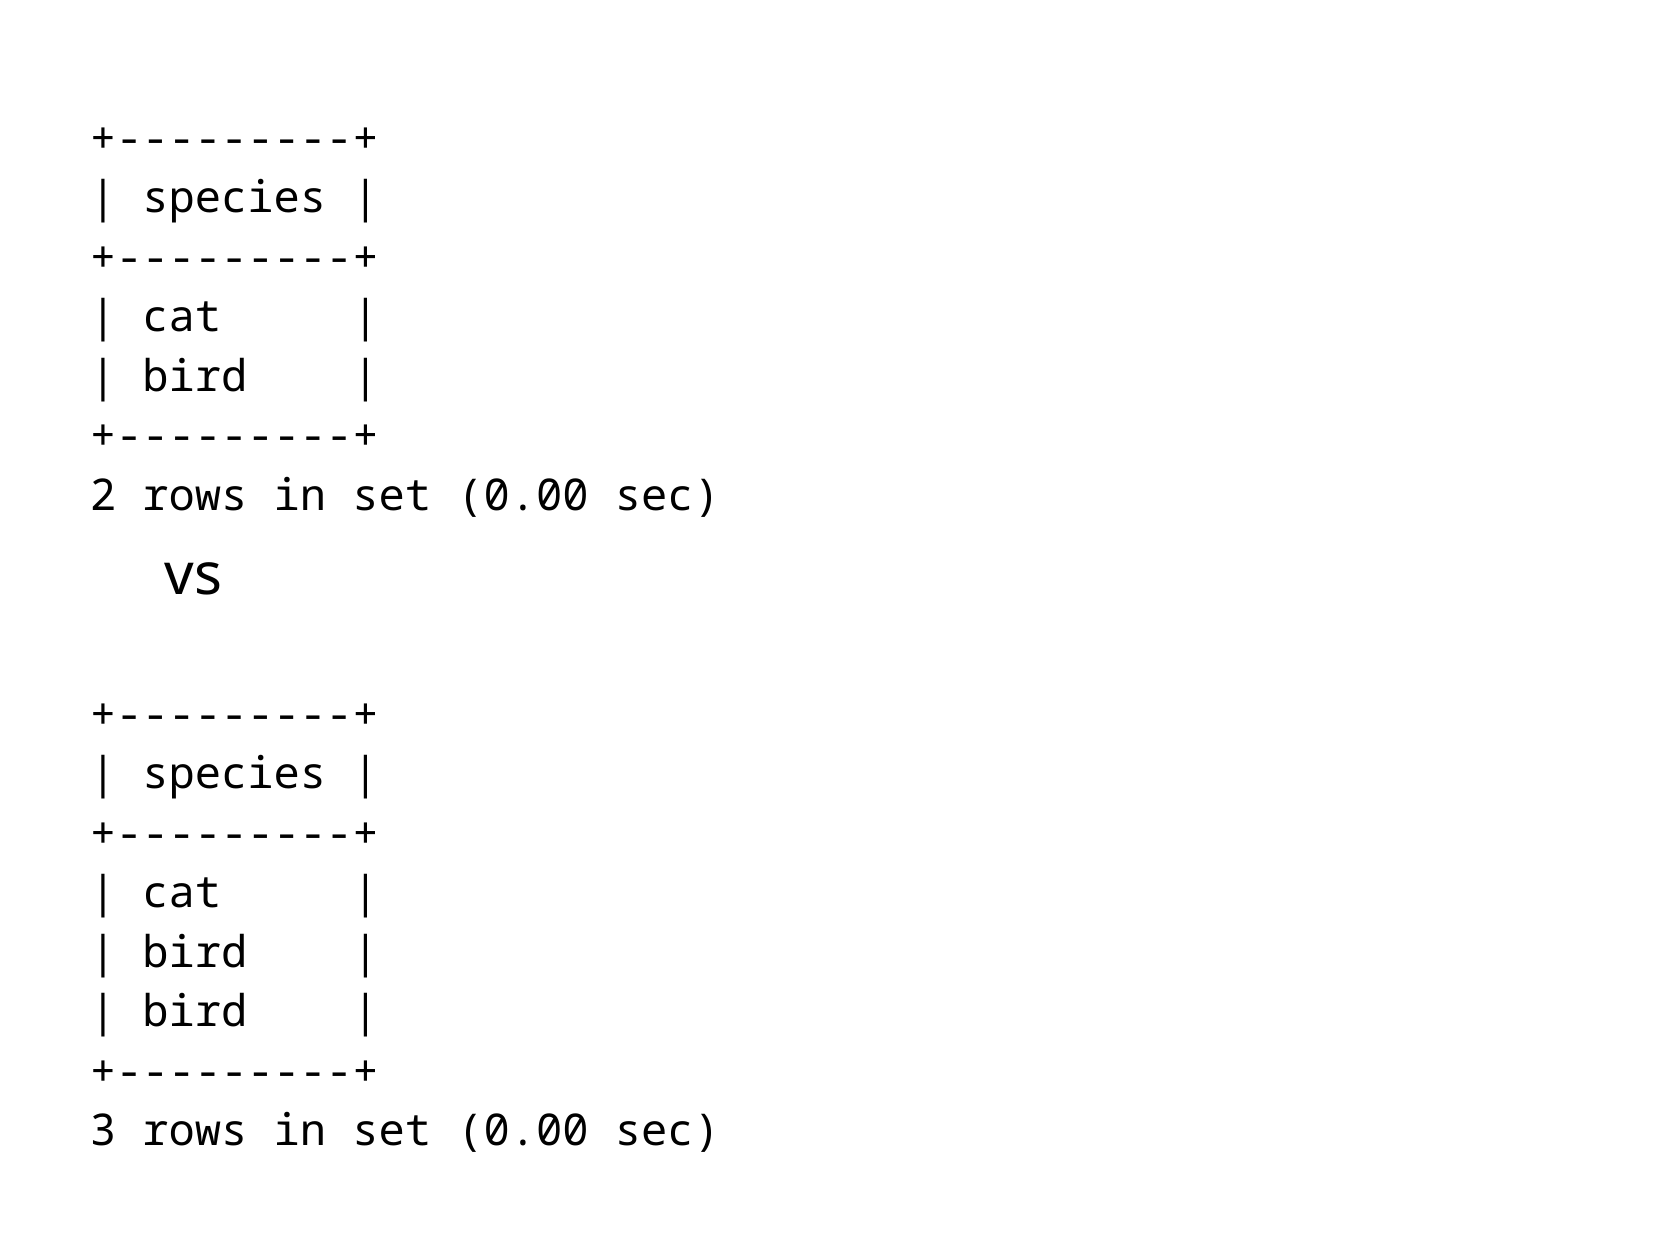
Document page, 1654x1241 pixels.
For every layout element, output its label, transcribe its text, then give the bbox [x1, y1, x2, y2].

text_box +---------+ | species | +---------+ | cat | | bird | +---------+ 2 rows in set (0.00 sec) [75, 99, 1576, 451]
text_box vs [150, 525, 245, 611]
text_box +---------+ | species | +---------+ | cat | | bird | | bird | +---------+ 3 rows in set (0.00 sec) [75, 675, 1576, 1122]
